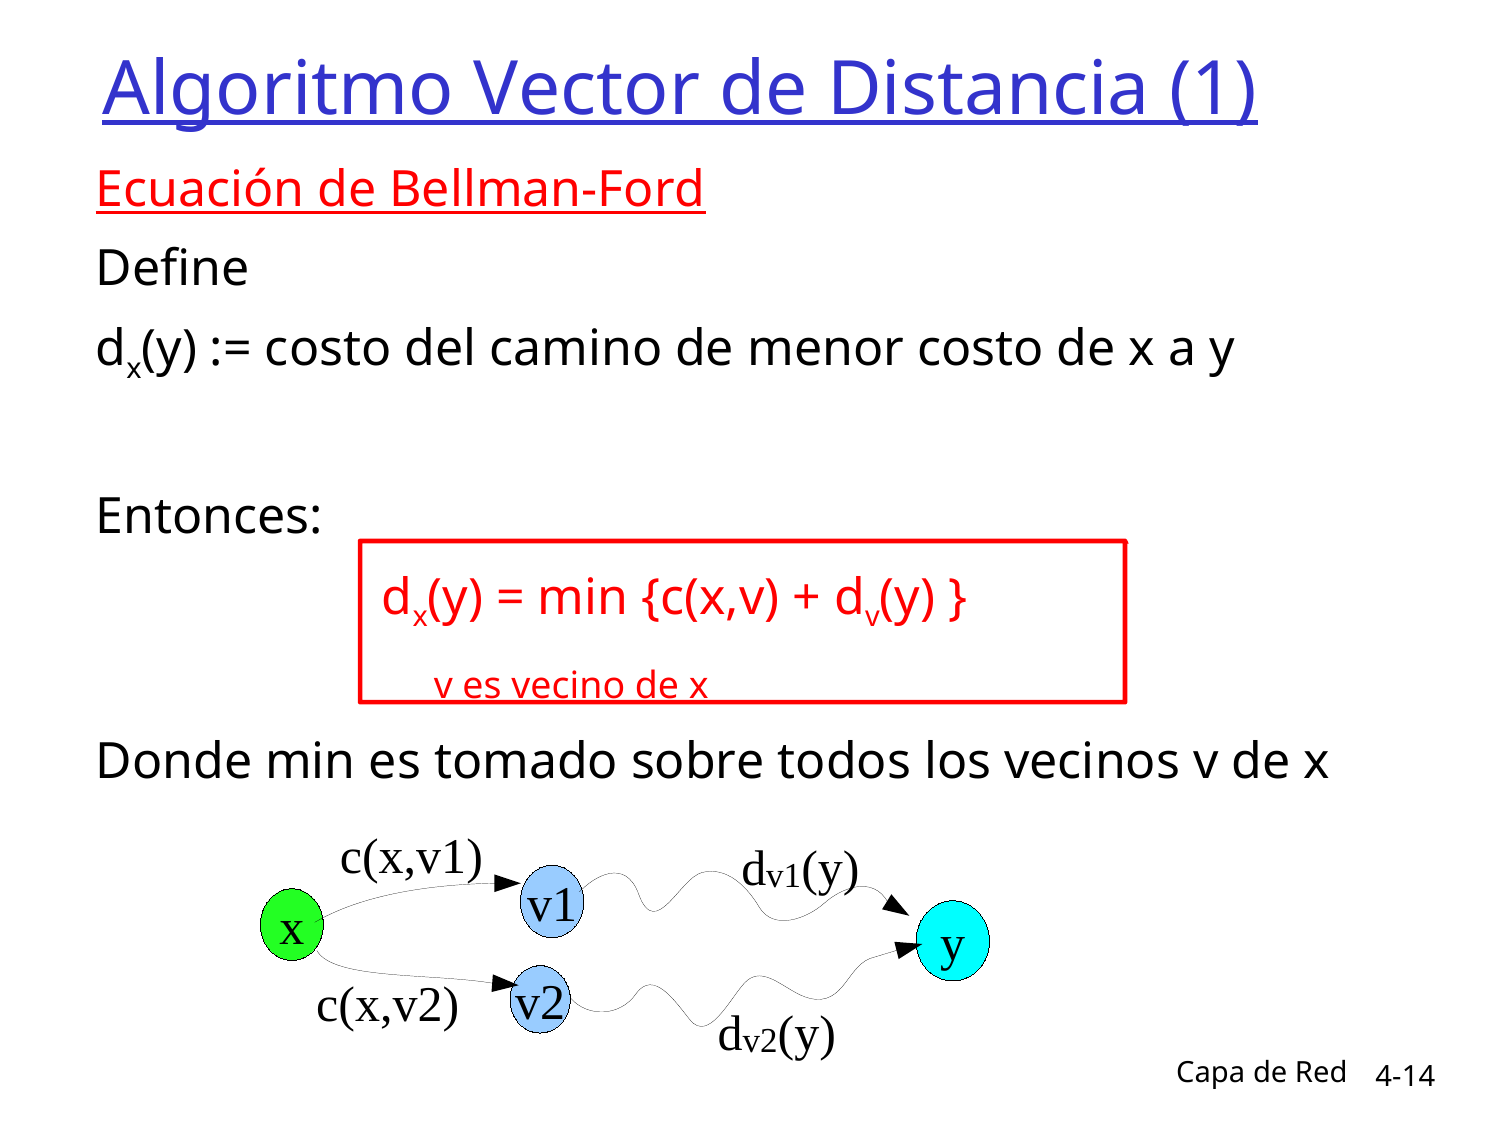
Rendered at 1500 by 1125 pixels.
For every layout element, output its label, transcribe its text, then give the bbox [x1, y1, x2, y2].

text_box c(x,v2) [301, 963, 515, 1039]
text_box v2 [515, 965, 571, 1034]
title Algoritmo Vector de Distancia (1) [87, 15, 1363, 149]
text_box dv1(y) [726, 827, 940, 915]
text_box x [260, 888, 324, 961]
text_box c(x,v1) [325, 815, 538, 891]
text_box dv2(y) [702, 992, 916, 1080]
text_box v1 [520, 865, 584, 938]
text_box y [916, 900, 990, 981]
list Ecuación de Bellman-Ford Define dx(y) := costo del camino de menor costo de x a y Entonces: dx(y) = min {c(x,v) + dv(y) } v es vecino de x Donde min es tomado sobre todos los vecinos v de x [80, 149, 1457, 1066]
